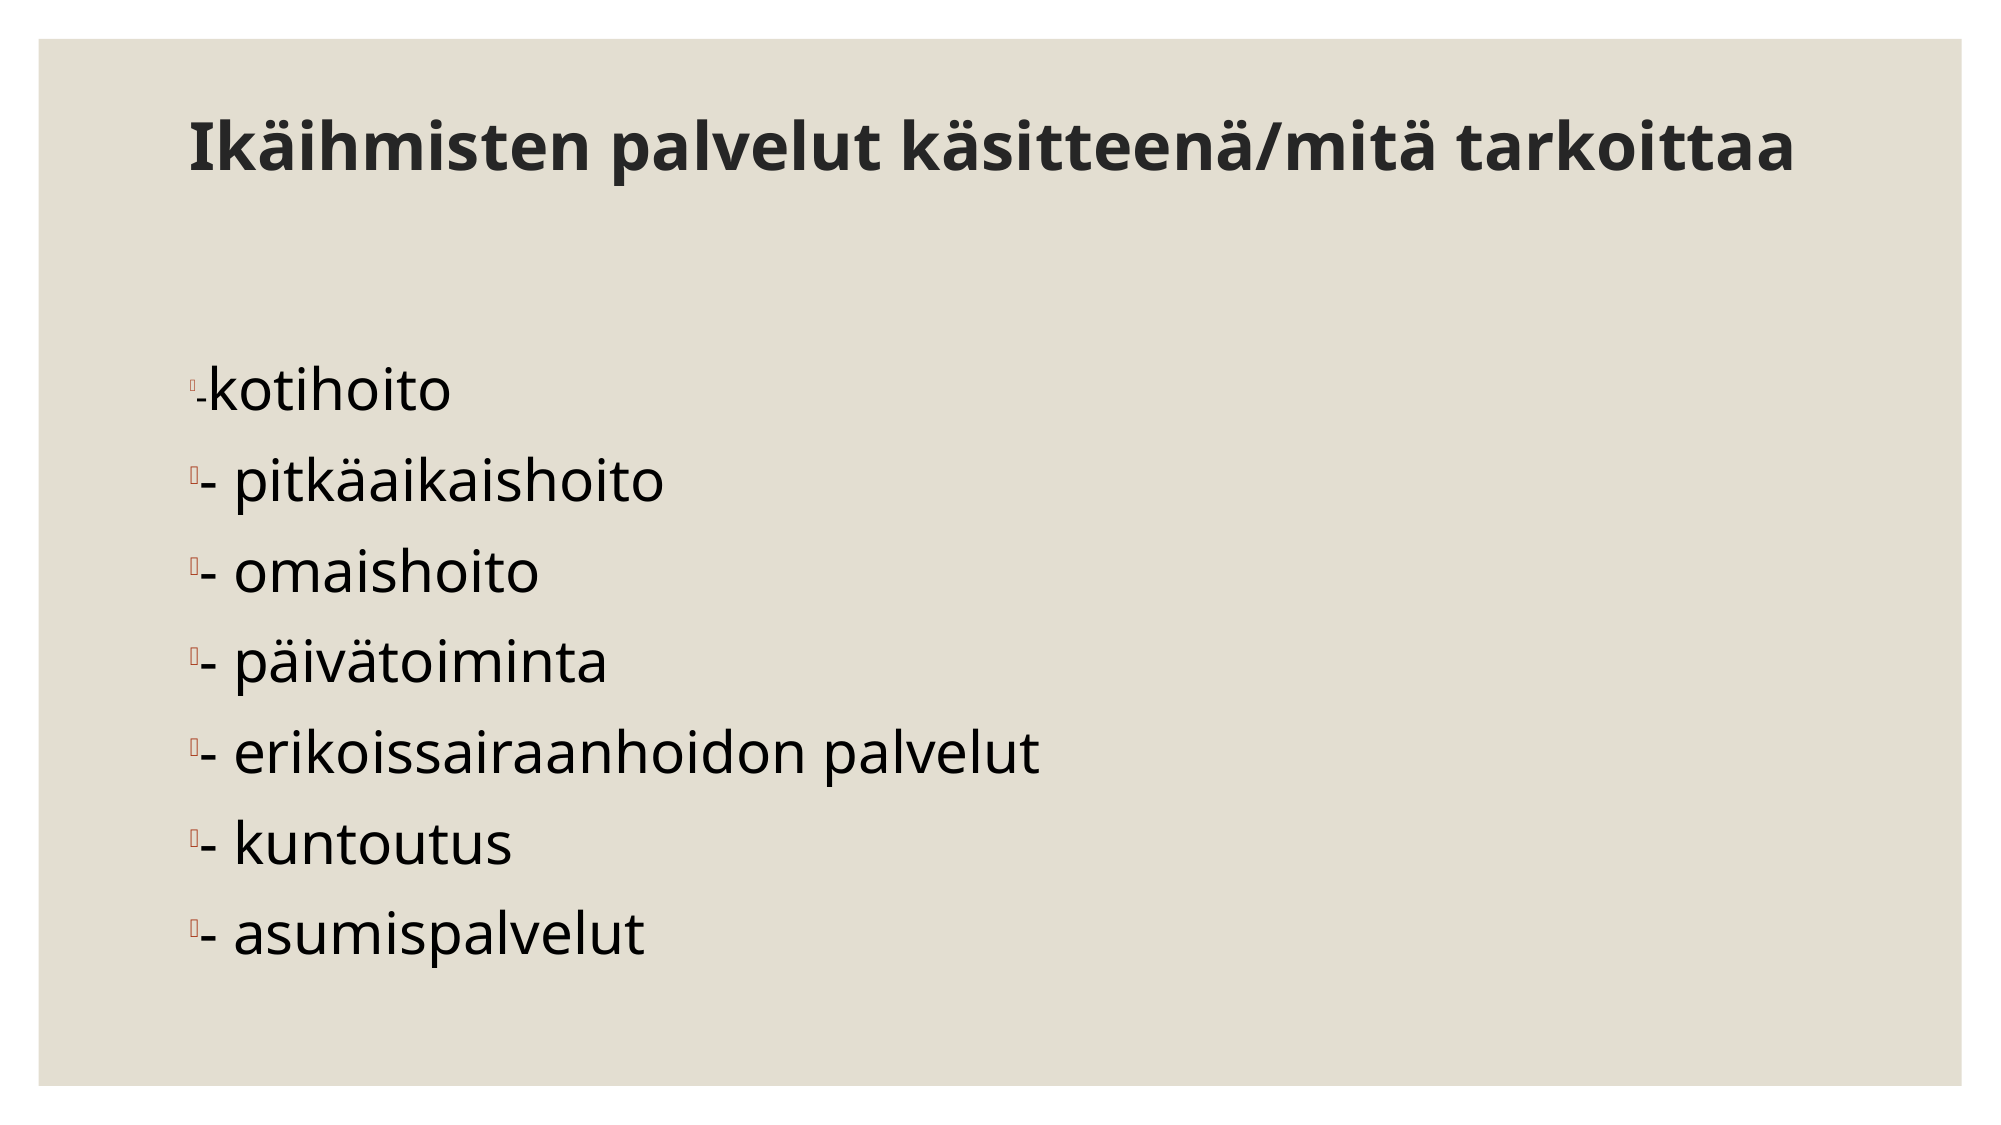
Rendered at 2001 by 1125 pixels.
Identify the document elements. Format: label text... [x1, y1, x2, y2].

title Ikäihmisten palvelut käsitteenä/mitä tarkoittaa [174, 105, 1825, 331]
list -kotihoito - pitkäaikaishoito - omaishoito - päivätoiminta - erikoissairaanhoidon palvelut - kuntoutus - asumispalvelut [174, 345, 1825, 990]
